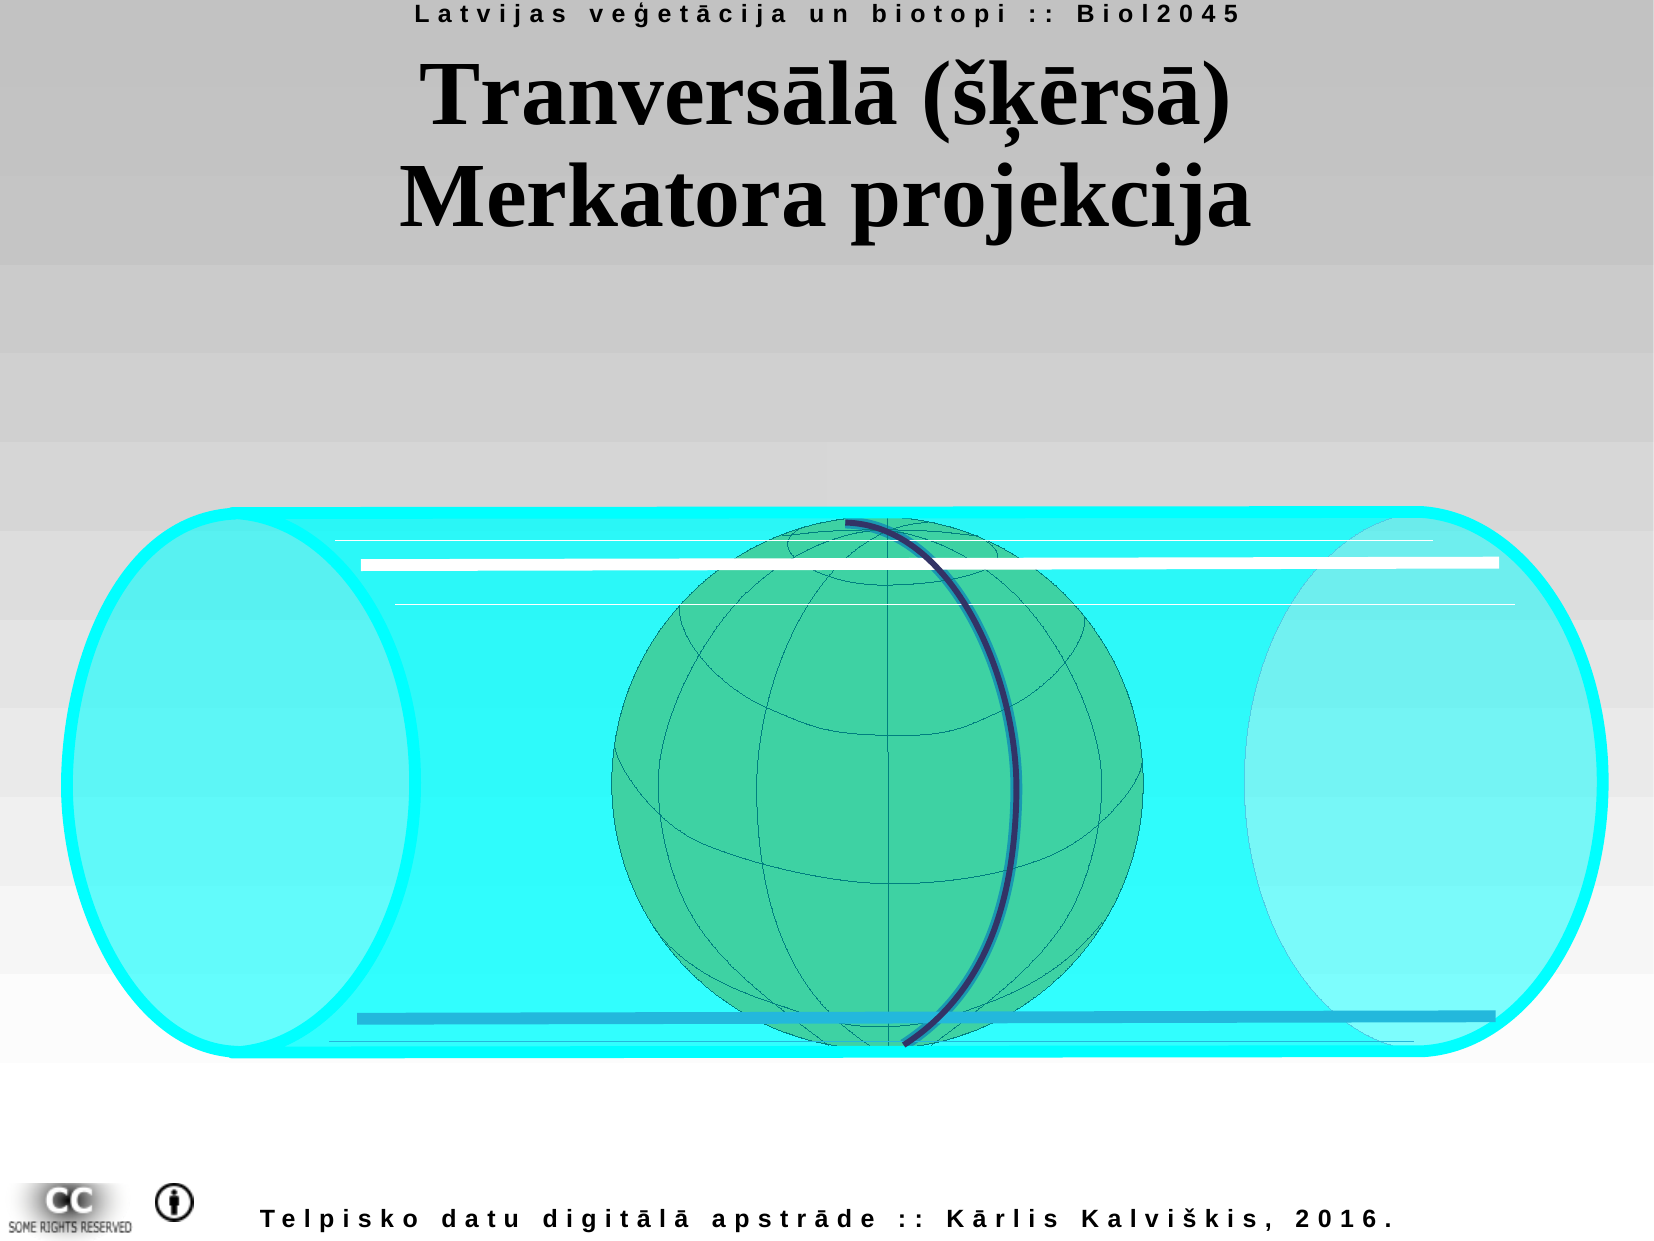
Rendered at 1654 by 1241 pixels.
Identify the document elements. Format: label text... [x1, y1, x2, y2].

picture [0, 287, 1654, 1241]
text_box [67, 512, 1603, 1053]
title Tranversālā (šķērsā) Merkatora projekcija [0, 1, 1654, 287]
